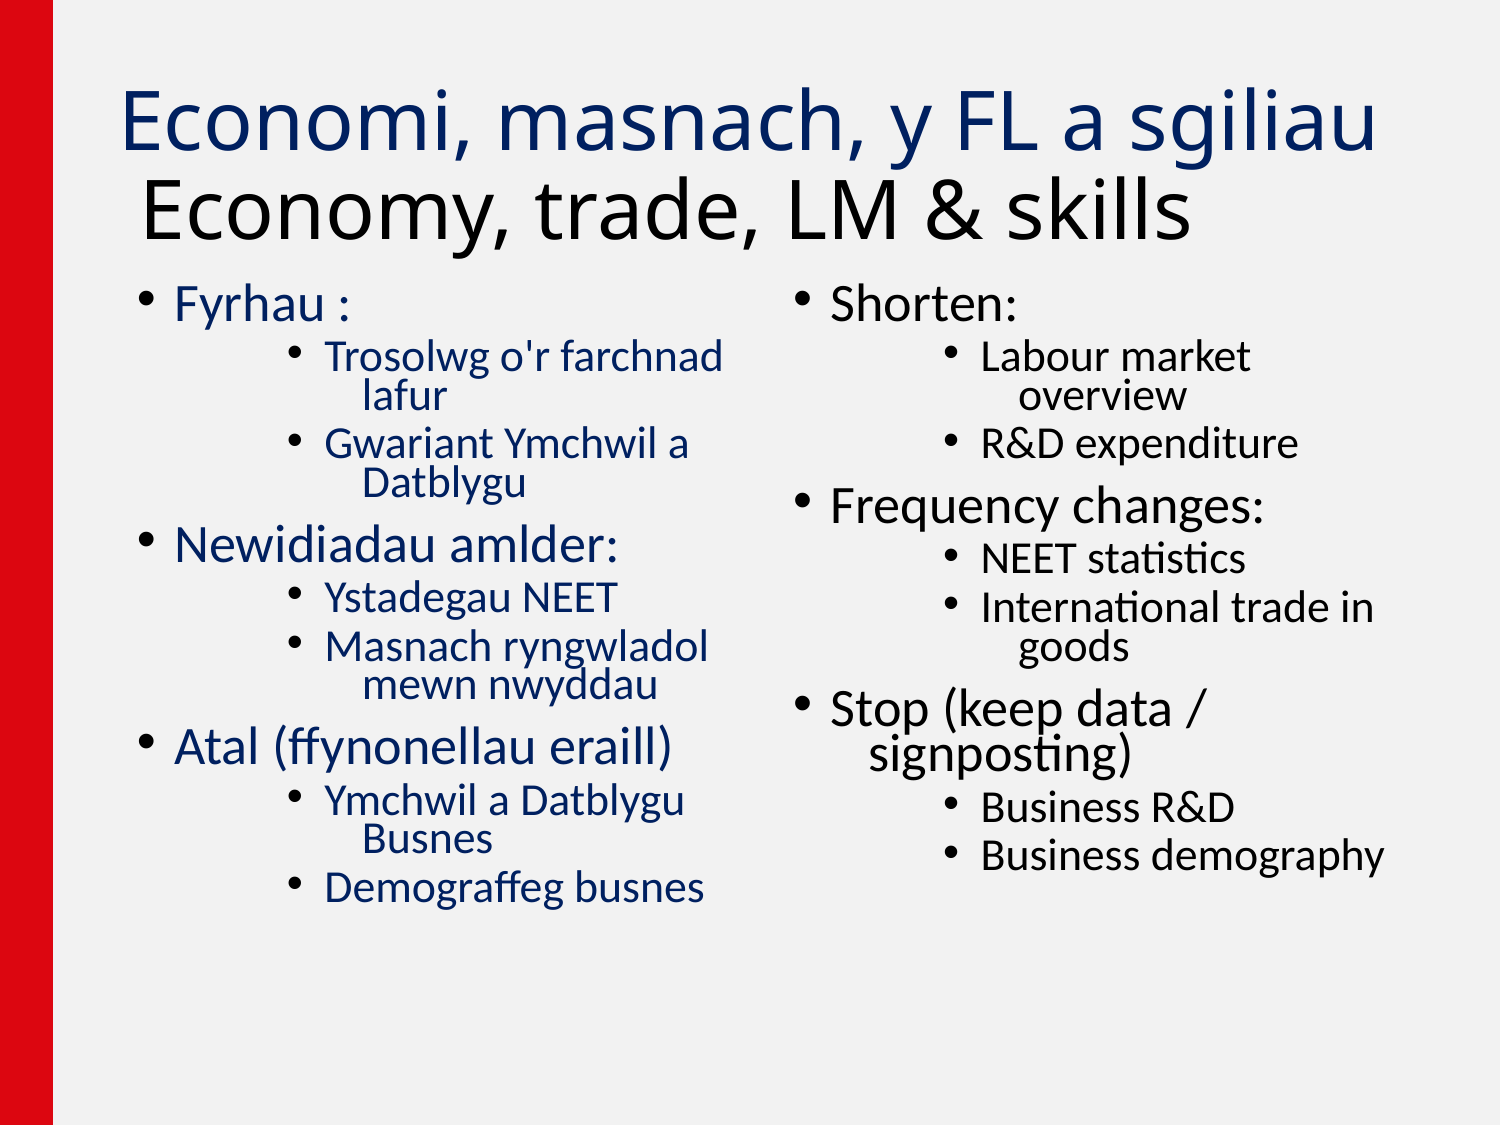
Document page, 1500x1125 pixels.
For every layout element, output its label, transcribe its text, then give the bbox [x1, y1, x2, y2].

title Economi, masnach, y FL a sgiliau Economy, trade, LM & skills [103, 59, 1397, 278]
list Shorten: Labour market overview R&D expenditure Frequency changes: NEET statistics International trade in goods Stop (keep data / signposting) Business R&D Business demography [778, 277, 1416, 992]
list Fyrhau : Trosolwg o'r farchnad lafur Gwariant Ymchwil a Datblygu Newidiadau amlder: Ystadegau NEET Masnach ryngwladol mewn nwyddau Atal (ffynonellau eraill) Ymchwil a Datblygu Busnes Demograffeg busnes [121, 278, 760, 992]
